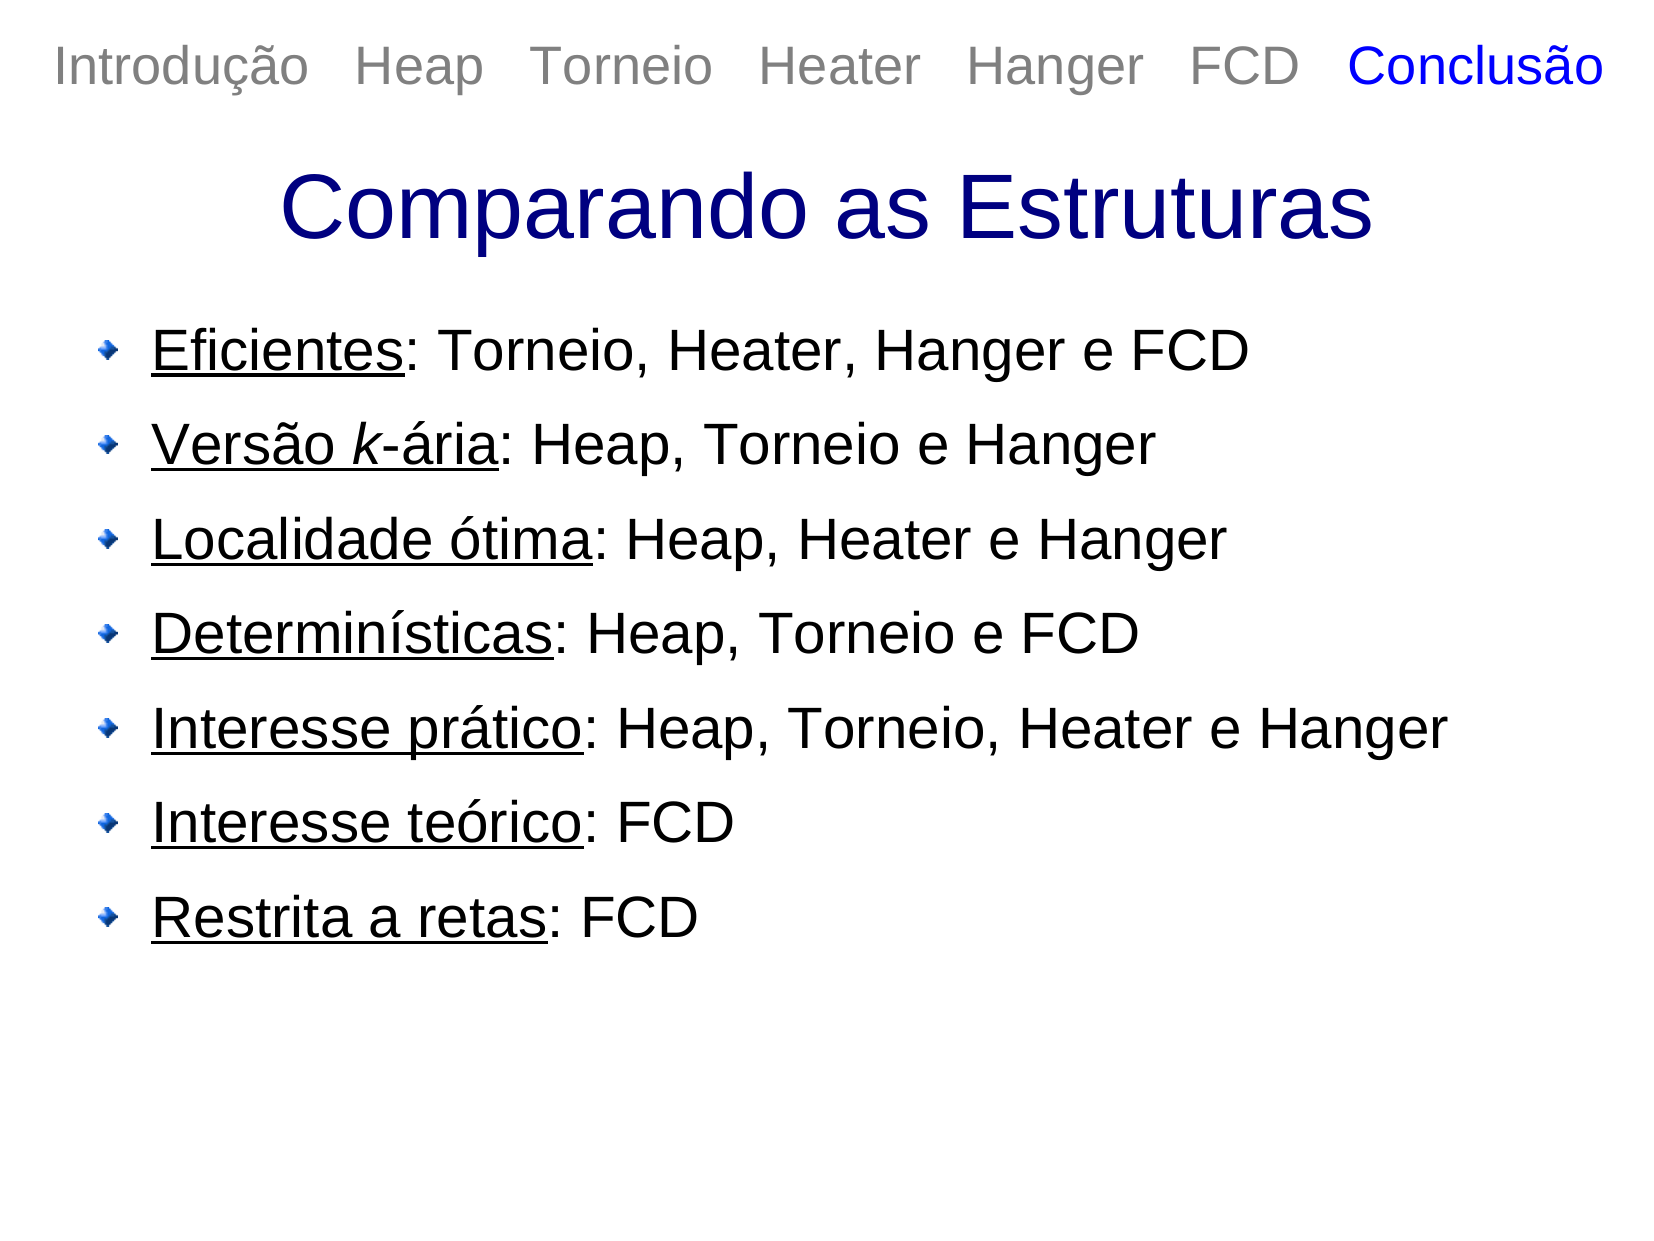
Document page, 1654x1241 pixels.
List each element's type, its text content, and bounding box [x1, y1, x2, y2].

title Comparando as Estruturas [121, 102, 1534, 311]
text_box Introdução Heap Torneio Heater Hanger FCD Conclusão [30, 35, 1629, 96]
list Eficientes: Torneio, Heater, Hanger e FCD Versão k-ária: Heap, Torneio e Hanger Localidade ótima: Heap, Heater e Hanger Determinísticas: Heap, Torneio e FCD Interesse prático: Heap, Torneio, Heater e Hanger Interesse teórico: FCD Restrita a retas: FCD [80, 317, 1573, 1130]
